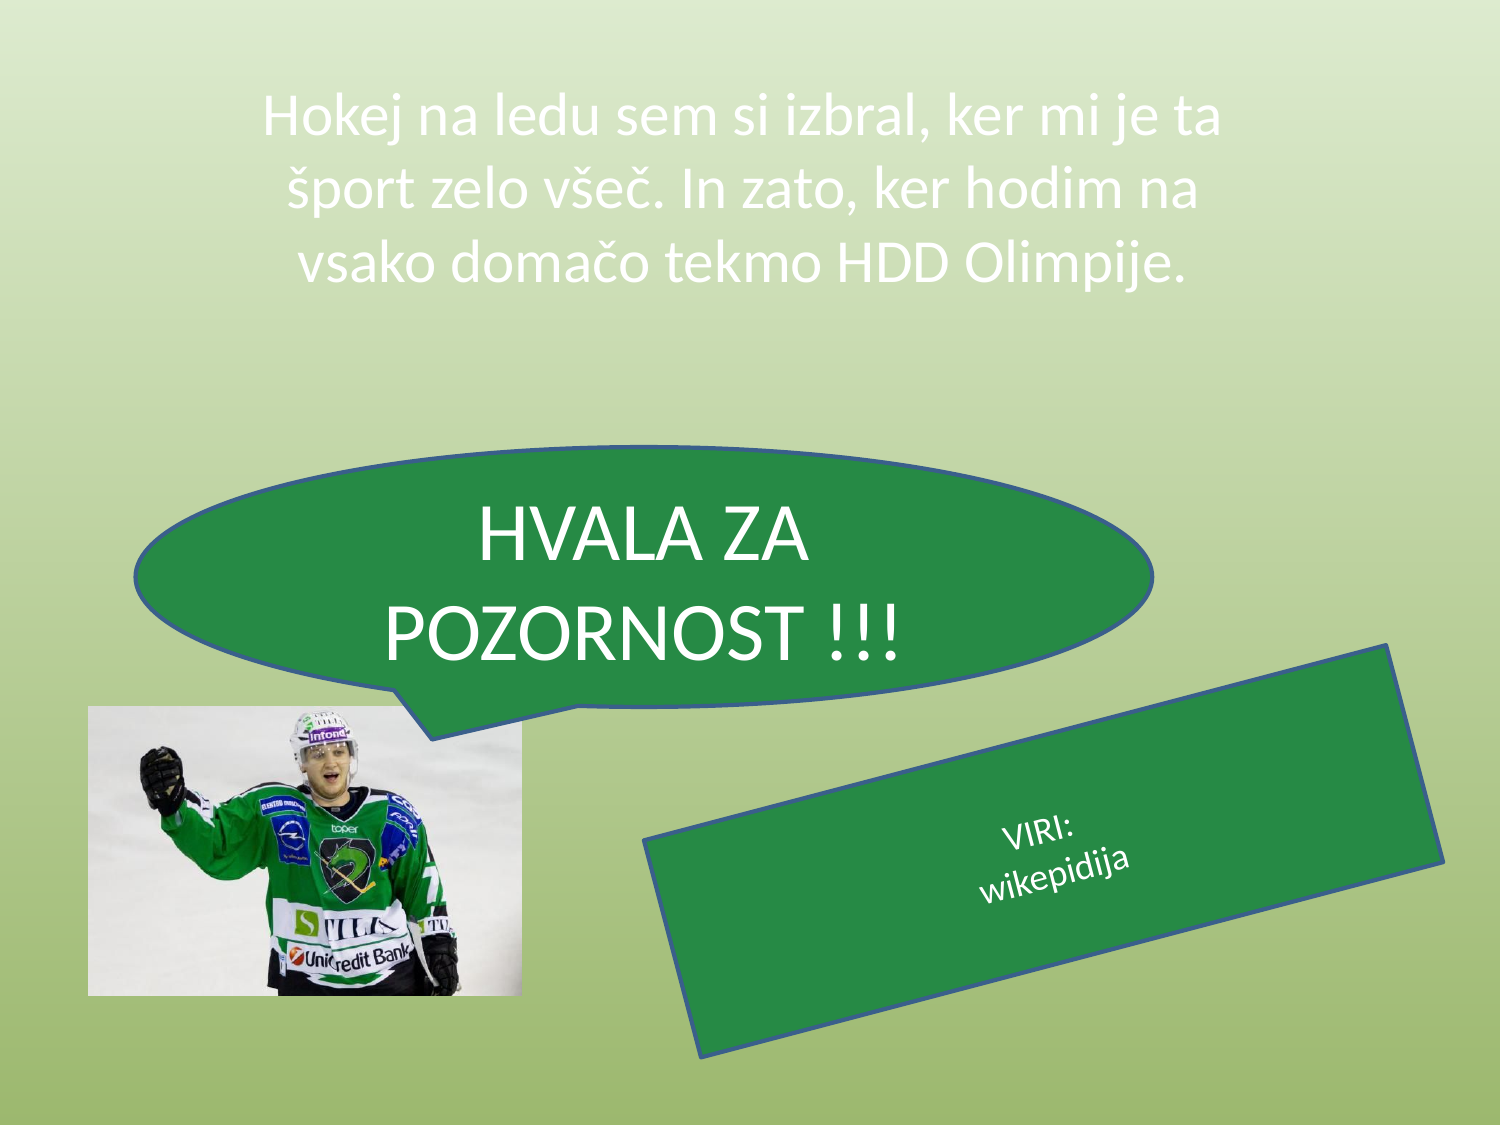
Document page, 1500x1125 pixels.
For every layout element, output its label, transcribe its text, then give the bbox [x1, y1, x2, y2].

subtitle Hokej na ledu sem si izbral, ker mi je ta šport zelo všeč. In zato, ker hodim na vsako domačo tekmo HDD Olimpije. [218, 66, 1269, 354]
text_box VIRI: wikepidija [643, 645, 1444, 1058]
picture [88, 706, 522, 996]
text_box HVALA ZA POZORNOST !!! [135, 447, 1153, 740]
